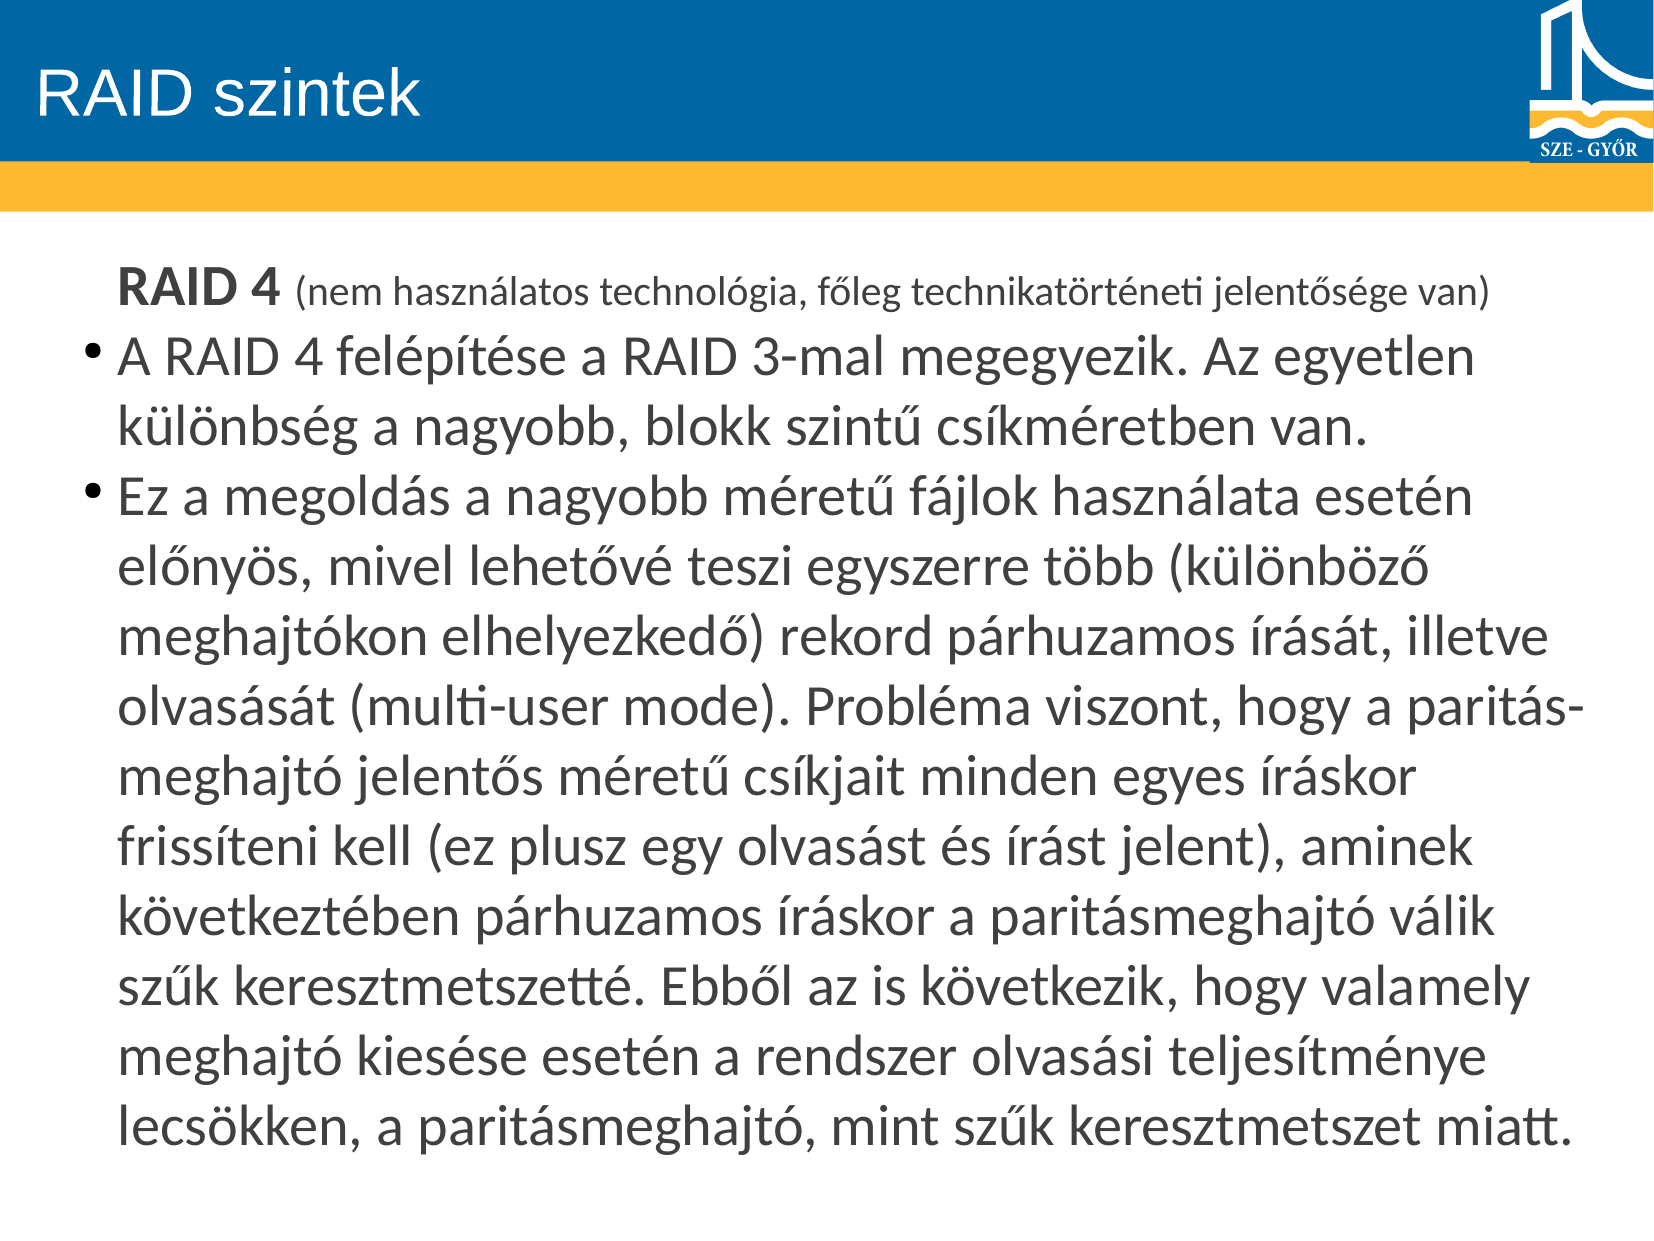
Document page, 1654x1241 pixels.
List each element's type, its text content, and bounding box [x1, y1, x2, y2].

picture [1529, 0, 1654, 163]
text_box RAID szintek [34, 48, 1524, 144]
text_box RAID 4 (nem használatos technológia, főleg technikatörténeti jelentősége van) A RAID 4 felépítése a RAID 3-mal megegyezik. Az egyetlen különbség a nagyobb, blokk szintű csíkméretben van. Ez a megoldás a nagyobb méretű fájlok használata esetén előnyös, mivel lehetővé teszi egyszerre több (különböző meghajtókon elhelyezkedő) rekord párhuzamos írását, illetve olvasását (multi-user mode). Probléma viszont, hogy a paritás-meghajtó jelentős méretű csíkjait minden egyes íráskor frissíteni kell (ez plusz egy olvasást és írást jelent), aminek következtében párhuzamos íráskor a paritásmeghajtó válik szűk keresztmetszetté. Ebből az is következik, hogy valamely meghajtó kiesése esetén a rendszer olvasási teljesítménye lecsökken, a paritásmeghajtó, mint szűk keresztmetszet miatt. [82, 247, 1607, 1198]
